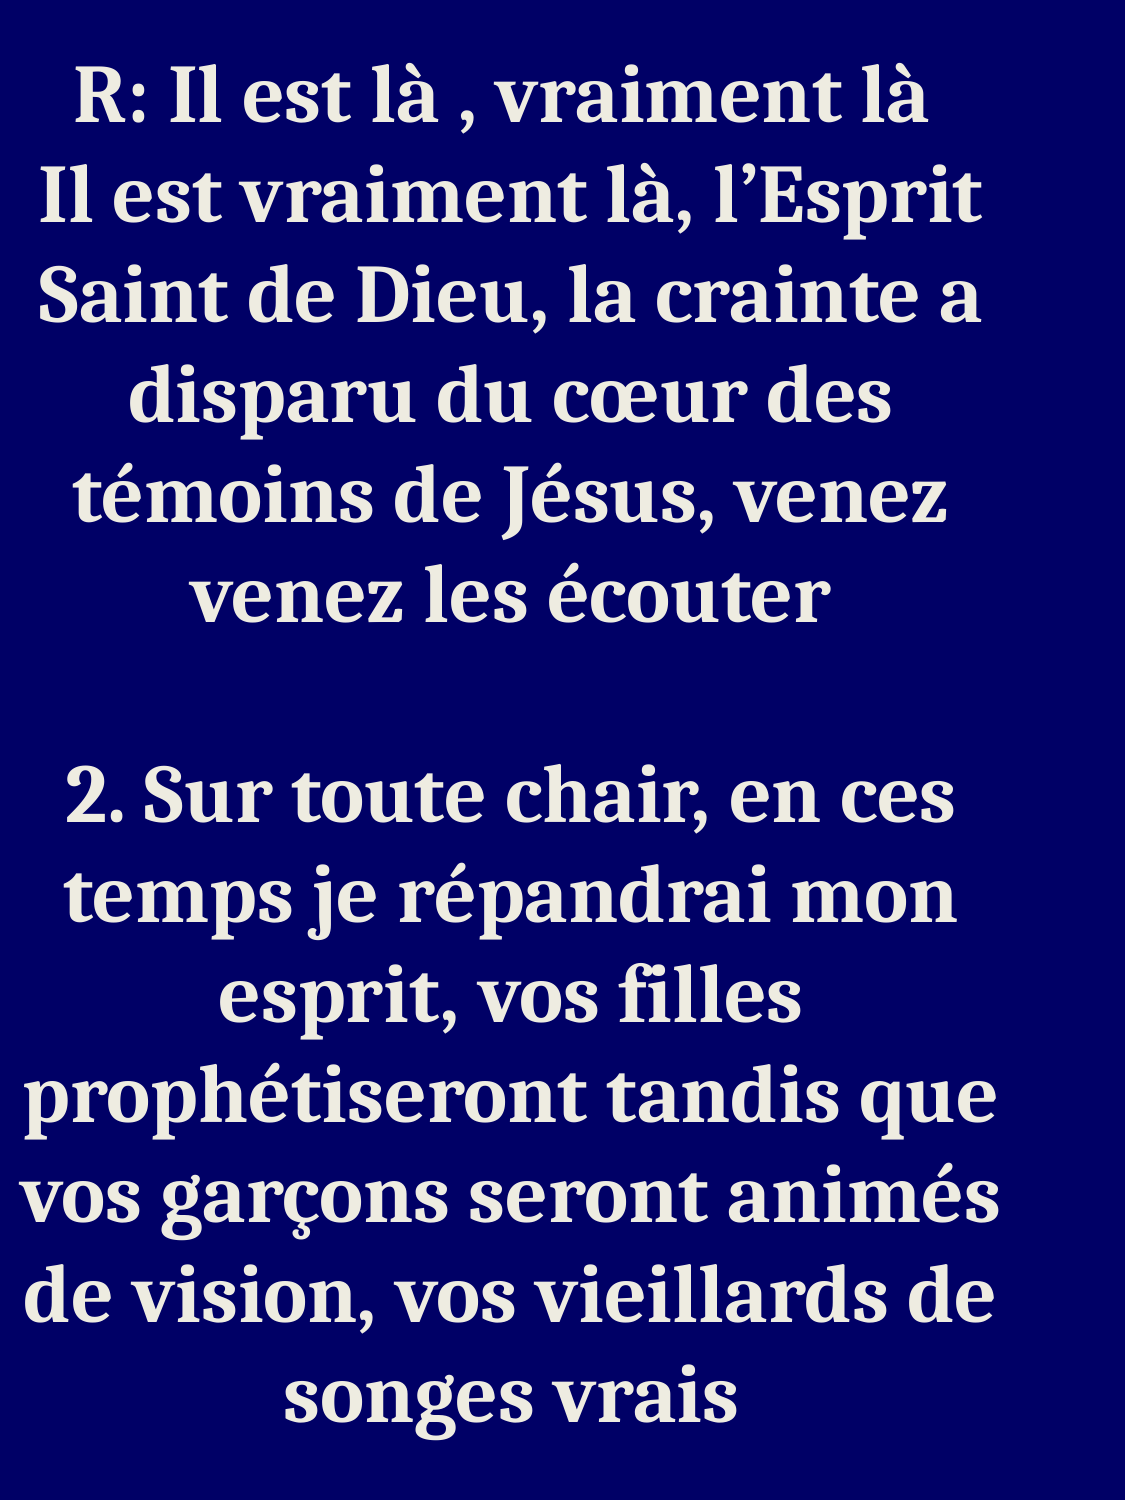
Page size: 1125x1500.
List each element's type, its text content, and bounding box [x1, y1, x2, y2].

text_box R: Il est là , vraiment là Il est vraiment là, l’Esprit Saint de Dieu, la crainte a disparu du cœur des témoins de Jésus, venez venez les écouter 2. Sur toute chair, en ces temps je répandrai mon esprit, vos filles prophétiseront tandis que vos garçons seront animés de vision, vos vieillards de songes vrais [0, 32, 1024, 1447]
